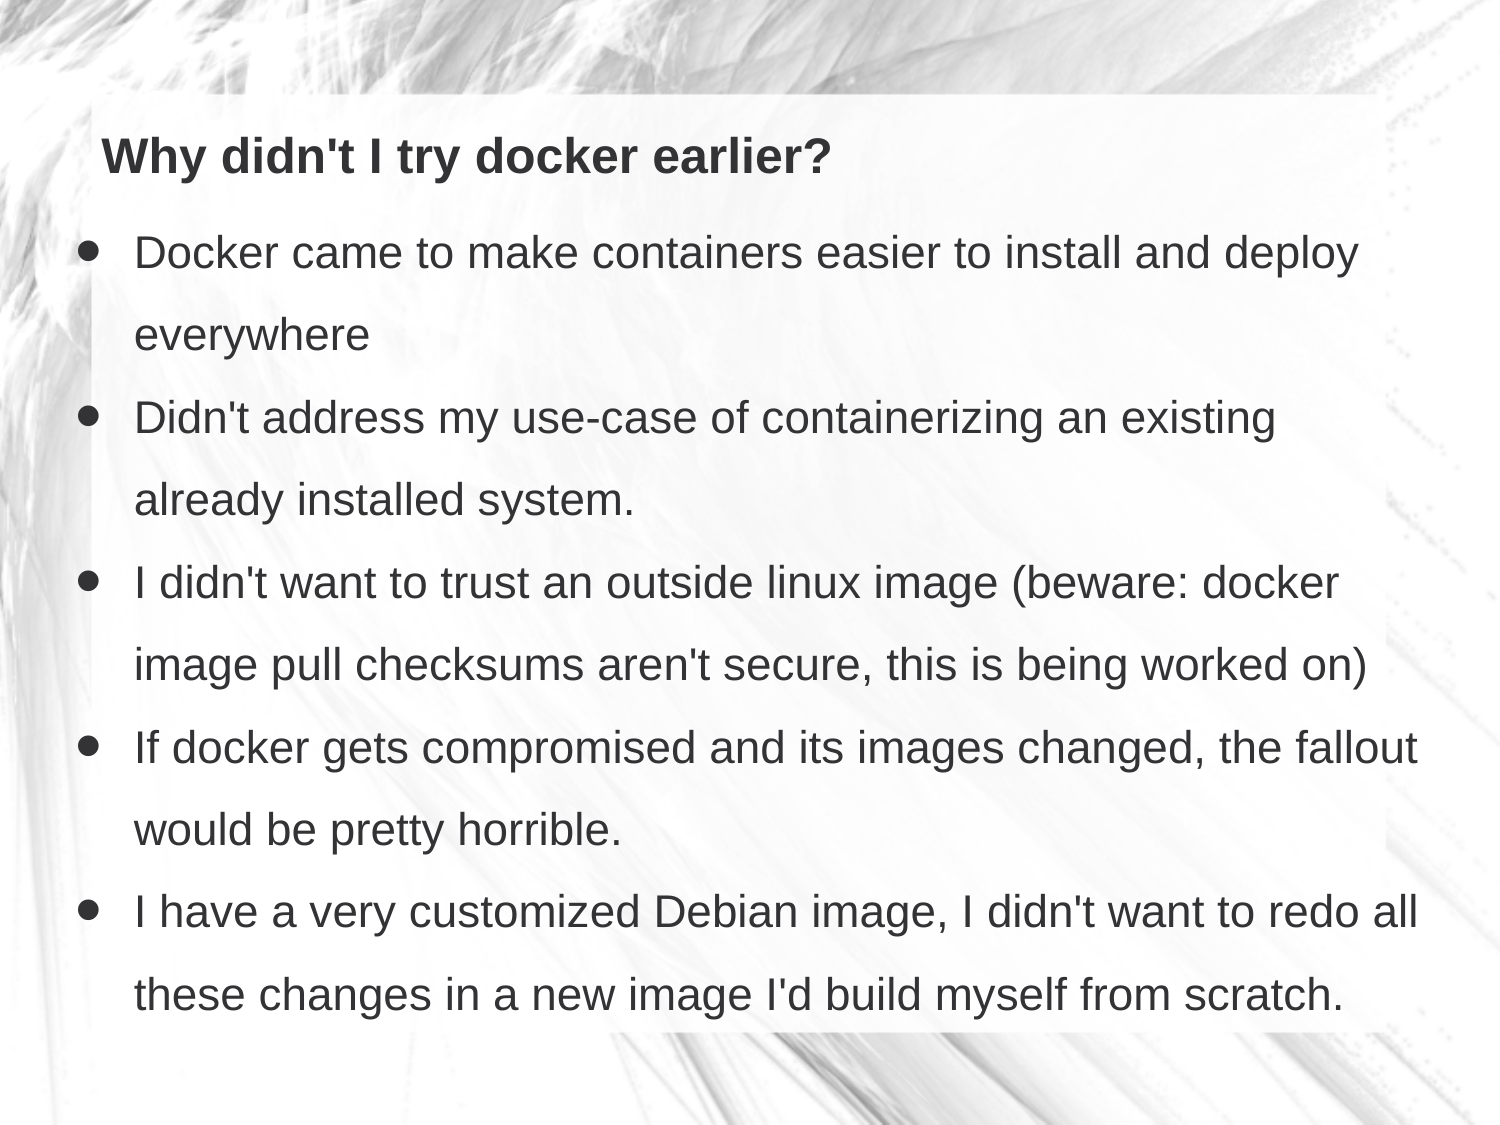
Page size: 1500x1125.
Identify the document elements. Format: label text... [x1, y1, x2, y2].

picture [0, 0, 1500, 1125]
list Docker came to make containers easier to install and deploy everywhere Didn't address my use-case of containerizing an existing already installed system. I didn't want to trust an outside linux image (beware: docker image pull checksums aren't secure, this is being worked on) If docker gets compromised and its images changed, the fallout would be pretty horrible. I have a very customized Debian image, I didn't want to redo all these changes in a new image I'd build myself from scratch. [43, 180, 1441, 1036]
title Why didn't I try docker earlier? [61, 108, 1412, 180]
